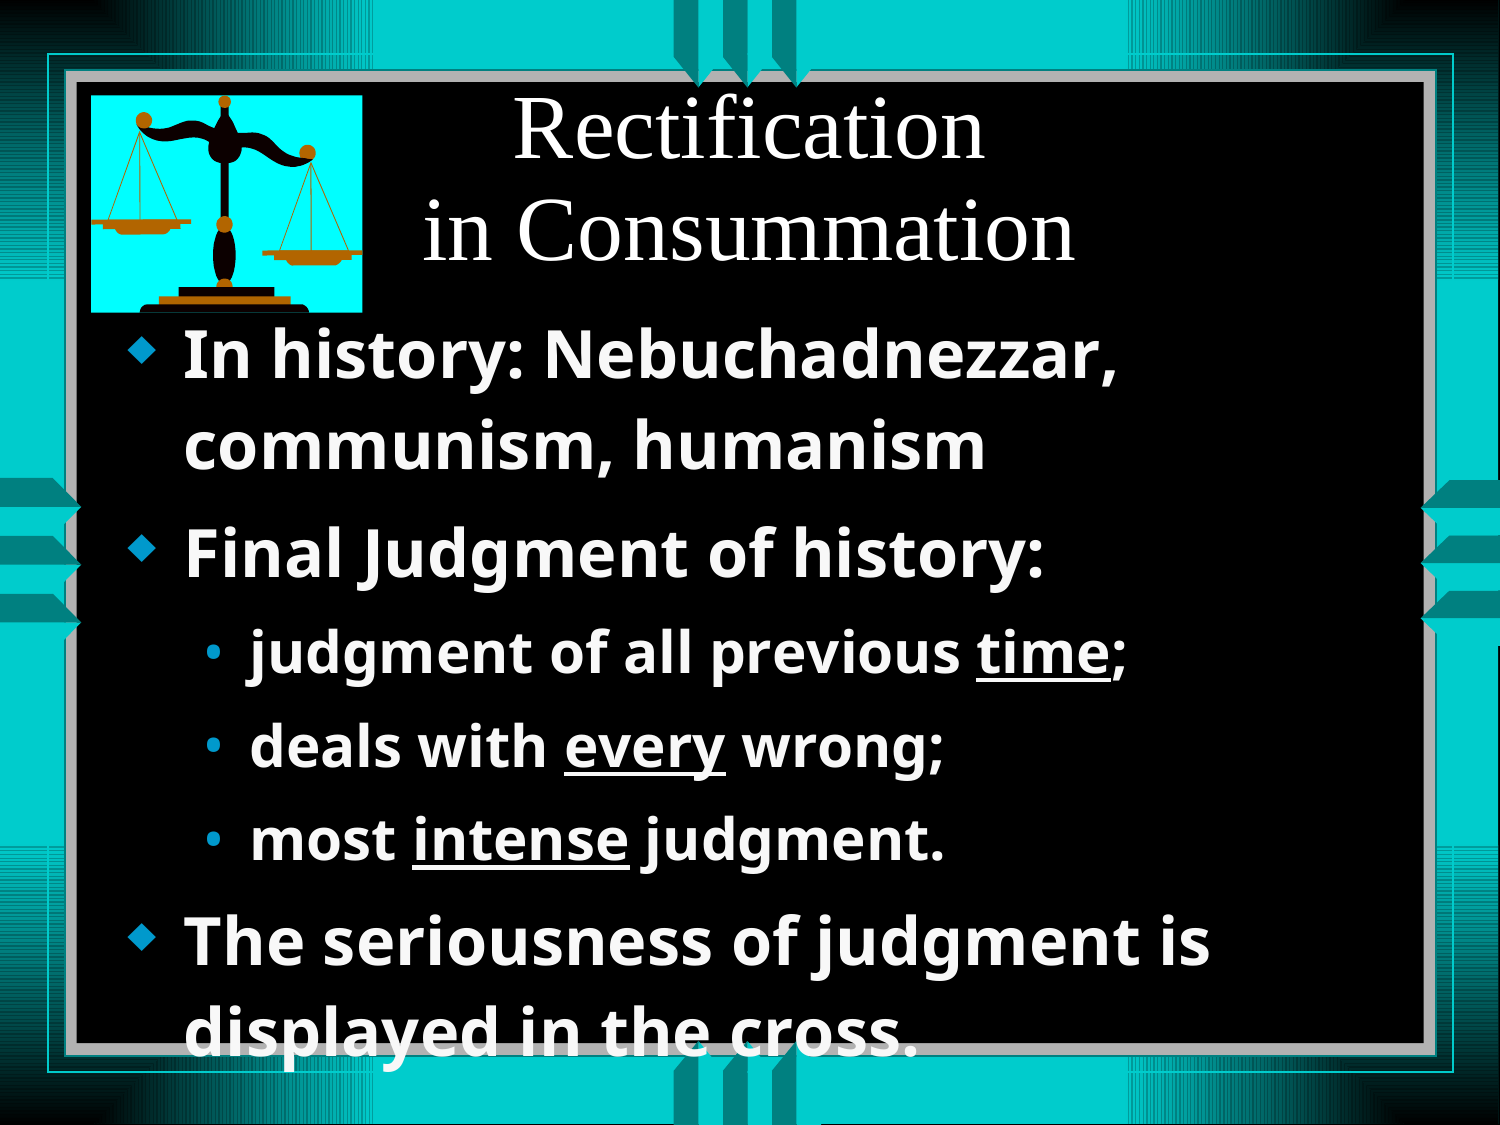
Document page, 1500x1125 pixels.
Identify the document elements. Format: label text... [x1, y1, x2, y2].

text_box [91, 95, 363, 313]
title Rectification in Consummation [112, 68, 1388, 288]
list In history: Nebuchadnezzar, communism, humanism Final Judgment of history: judgment of all previous time; deals with every wrong; most intense judgment. The seriousness of judgment is displayed in the cross. [112, 299, 1388, 976]
